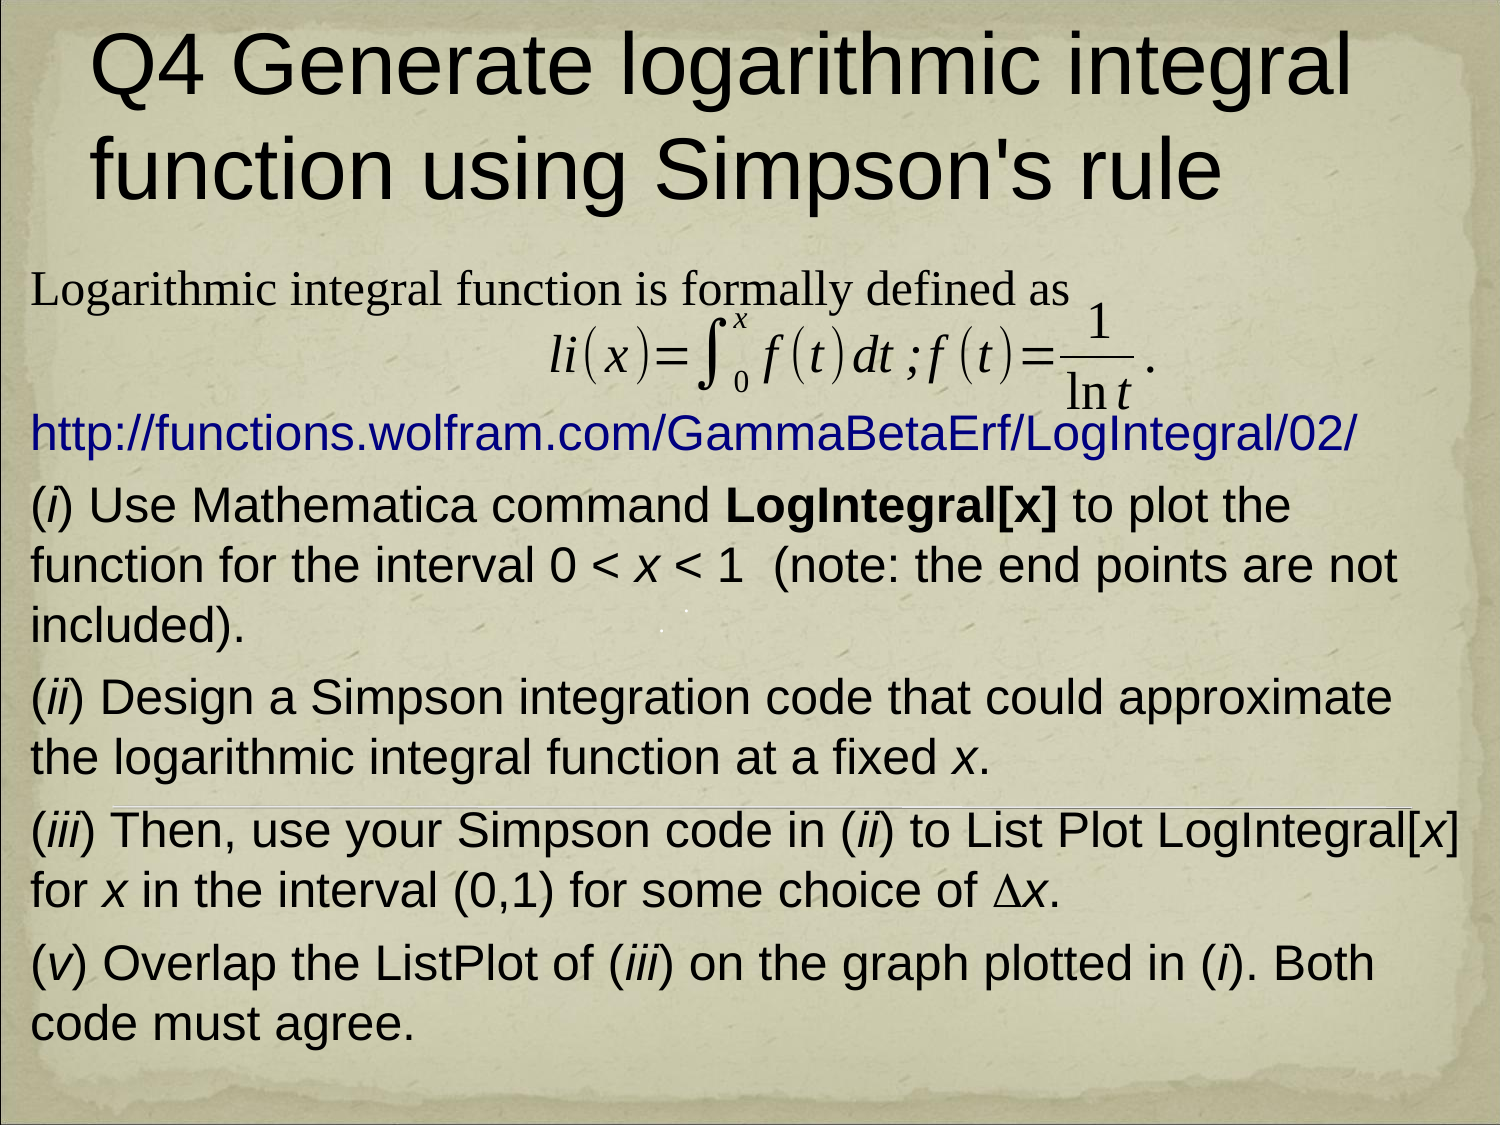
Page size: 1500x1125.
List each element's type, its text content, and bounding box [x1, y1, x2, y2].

subtitle Logarithmic integral function is formally defined as http://functions.wolfram.com/GammaBetaErf/LogIntegral/02/ (i) Use Mathematica command LogIntegral[x] to plot the function for the interval 0 < x < 1 (note: the end points are not included). (ii) Design a Simpson integration code that could approximate the logarithmic integral function at a fixed x. (iii) Then, use your Simpson code in (ii) to List Plot LogIntegral[x] for x in the interval (0,1) for some choice of Dx. (v) Overlap the ListPlot of (iii) on the graph plotted in (i). Both code must agree. [30, 210, 1471, 1096]
chart [535, 292, 1171, 421]
picture [0, 0, 1500, 1125]
title Q4 Generate logarithmic integral function using Simpson's rule [75, 0, 1426, 210]
